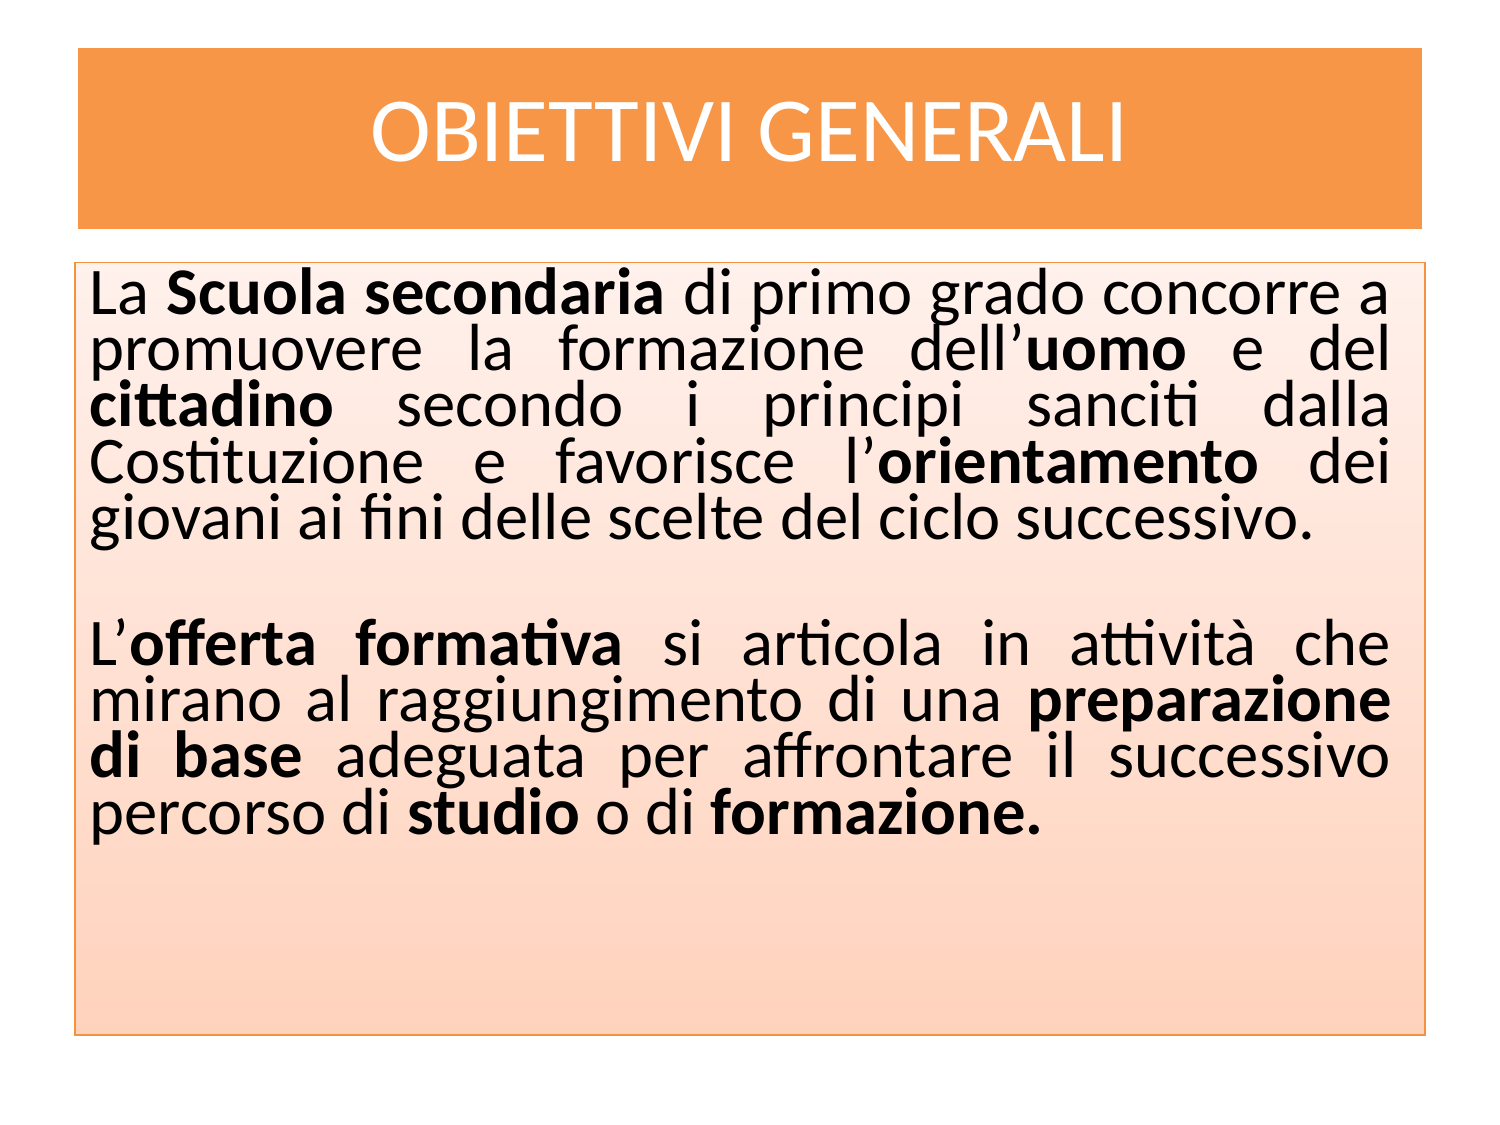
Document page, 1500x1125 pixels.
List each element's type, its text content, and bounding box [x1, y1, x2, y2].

text_box OBIETTIVI GENERALI [75, 45, 1425, 233]
text_box La Scuola secondaria di primo grado concorre a promuovere la formazione dell’uomo e del cittadino secondo i principi sanciti dalla Costituzione e favorisce l’orientamento dei giovani ai fini delle scelte del ciclo successivo. L’offerta formativa si articola in attività che mirano al raggiungimento di una preparazione di base adeguata per affrontare il successivo percorso di studio o di formazione. [75, 262, 1425, 1036]
